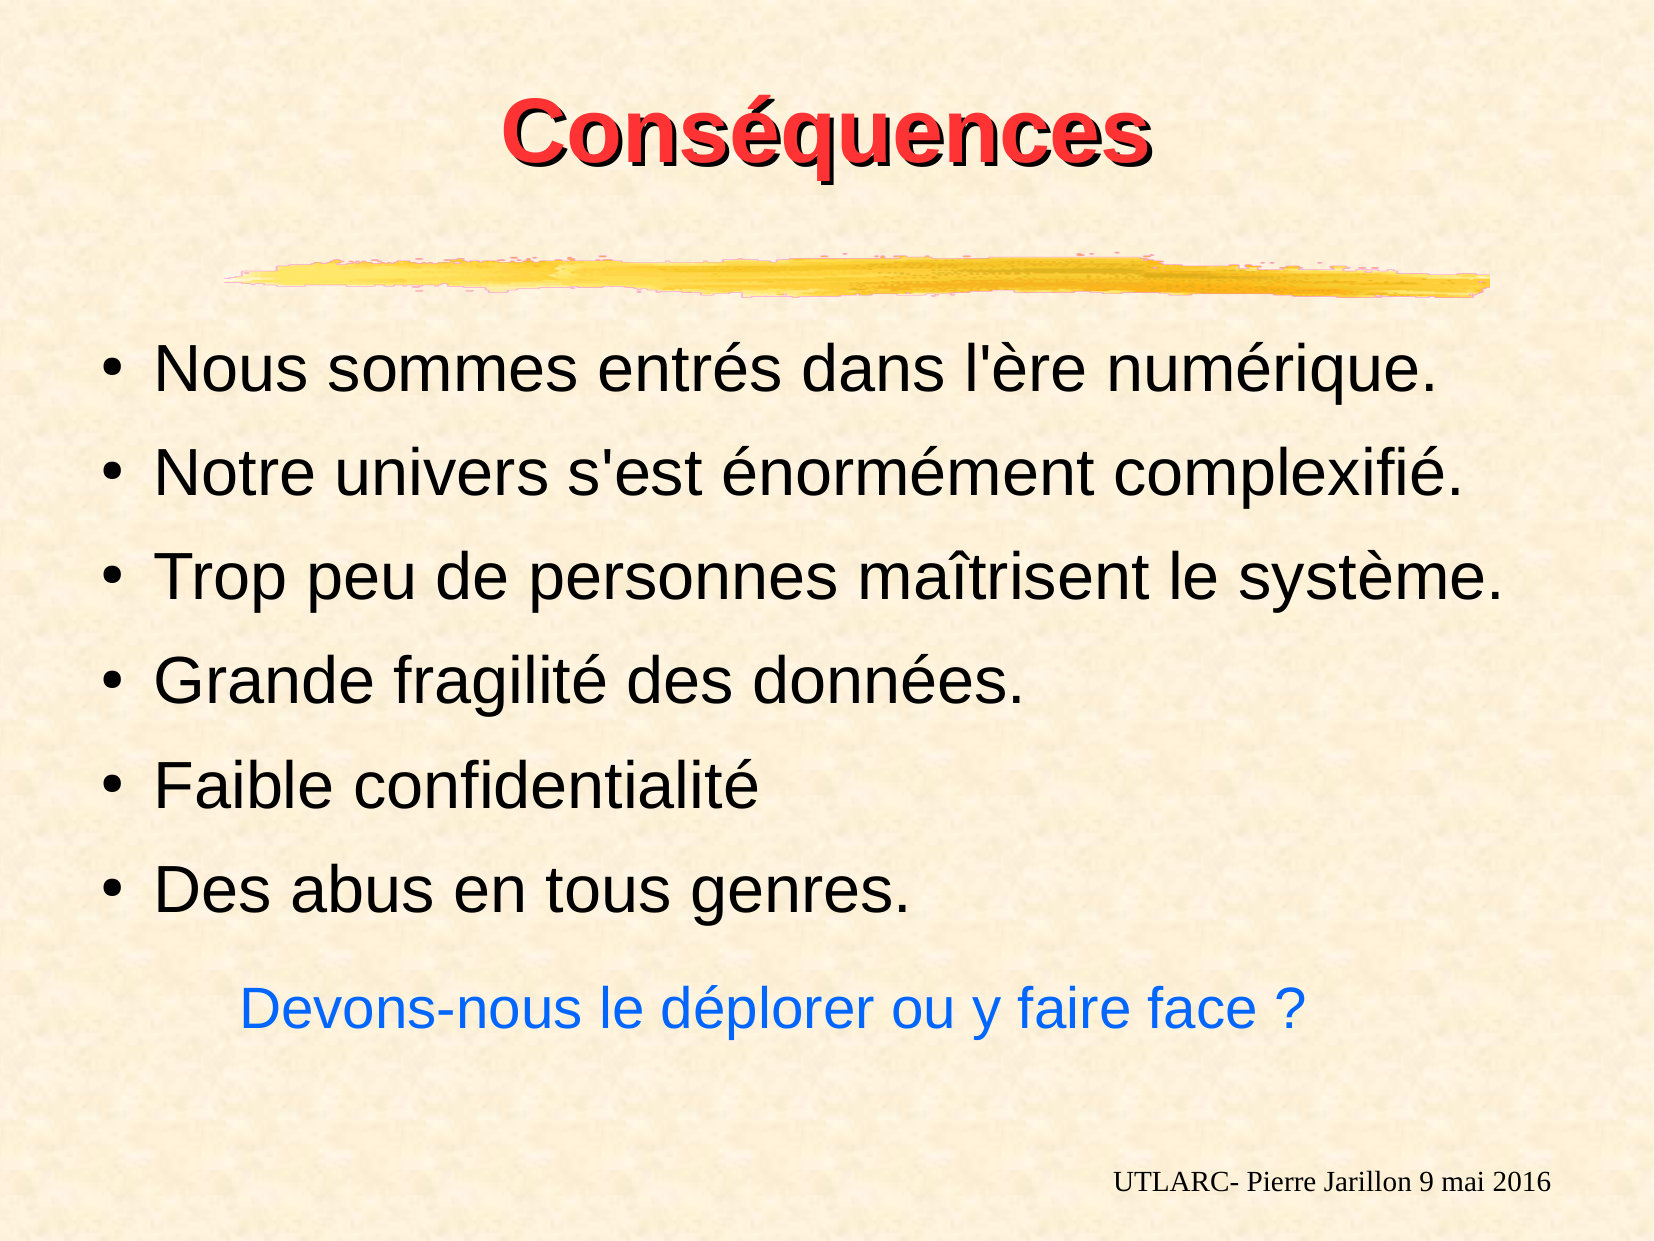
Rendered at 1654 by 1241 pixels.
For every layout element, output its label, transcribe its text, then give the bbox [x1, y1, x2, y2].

title Conséquences [82, 49, 1571, 213]
list Nous sommes entrés dans l'ère numérique. Notre univers s'est énormément complexifié. Trop peu de personnes maîtrisent le système. Grande fragilité des données. Faible confidentialité Des abus en tous genres. [82, 330, 1571, 1010]
picture [0, 0, 1654, 1241]
text_box Devons-nous le déplorer ou y faire face ? [224, 968, 1465, 1049]
